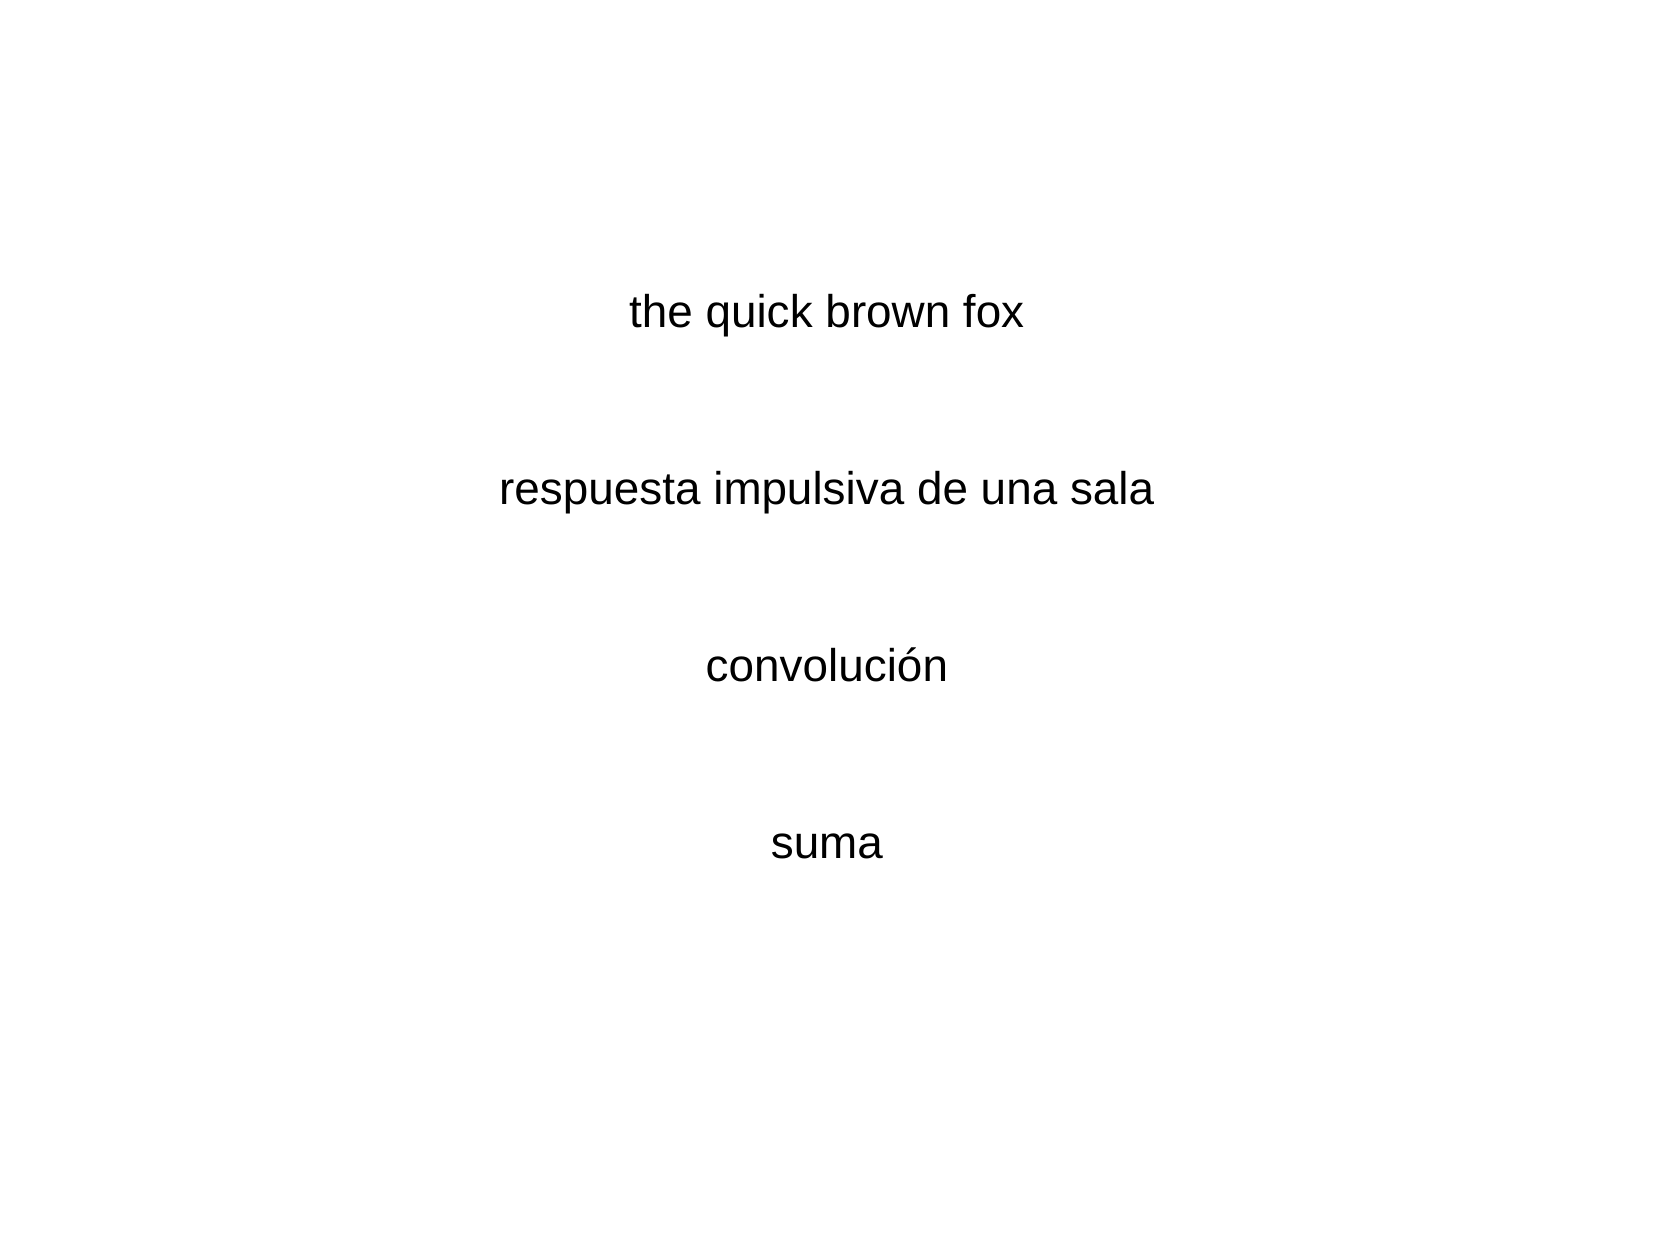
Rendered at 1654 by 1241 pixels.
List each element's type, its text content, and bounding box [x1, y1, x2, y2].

subtitle the quick brown fox [82, 238, 1571, 384]
text_box convolución [82, 592, 1571, 739]
text_box respuesta impulsiva de una sala [82, 415, 1571, 562]
text_box suma [82, 769, 1571, 916]
